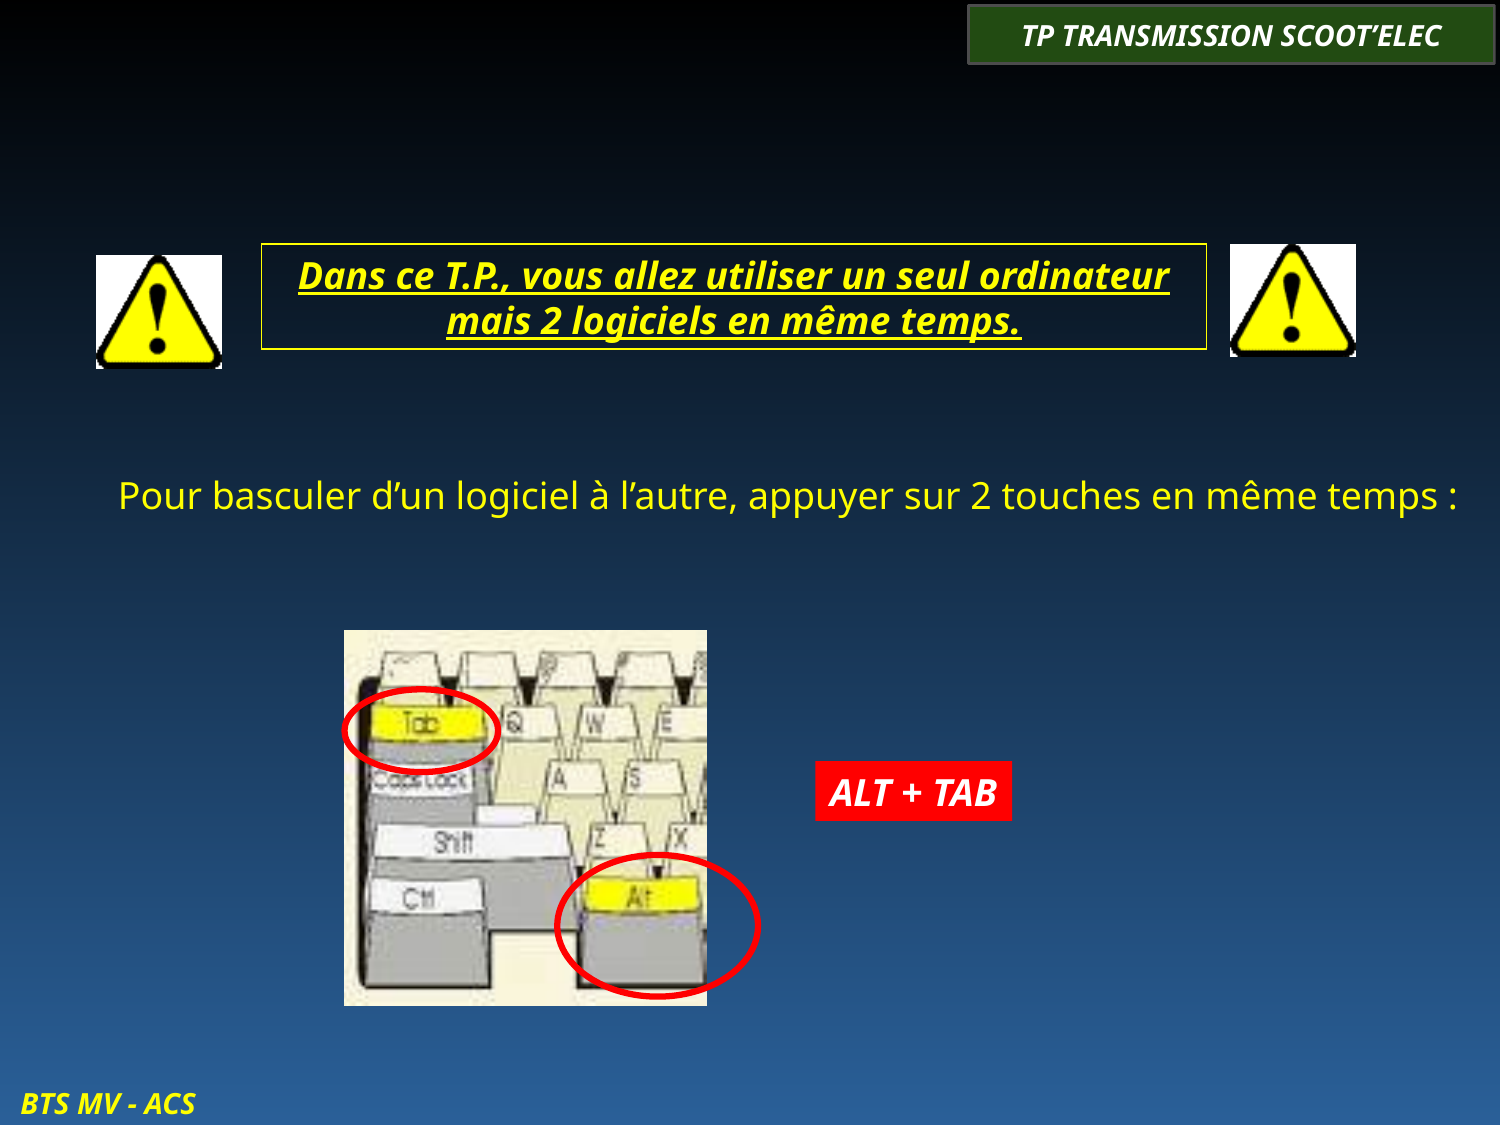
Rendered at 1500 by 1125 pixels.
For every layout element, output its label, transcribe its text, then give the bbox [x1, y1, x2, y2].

picture [561, 859, 707, 993]
picture [348, 693, 494, 768]
picture [344, 630, 707, 1006]
text_box ALT + TAB [815, 761, 1013, 821]
text_box Dans ce T.P., vous allez utiliser un seul ordinateur mais 2 logiciels en même temps. [261, 244, 1207, 350]
picture [1230, 244, 1356, 357]
picture [96, 255, 222, 369]
text_box Pour basculer d’un logiciel à l’autre, appuyer sur 2 touches en même temps : [103, 464, 1485, 525]
